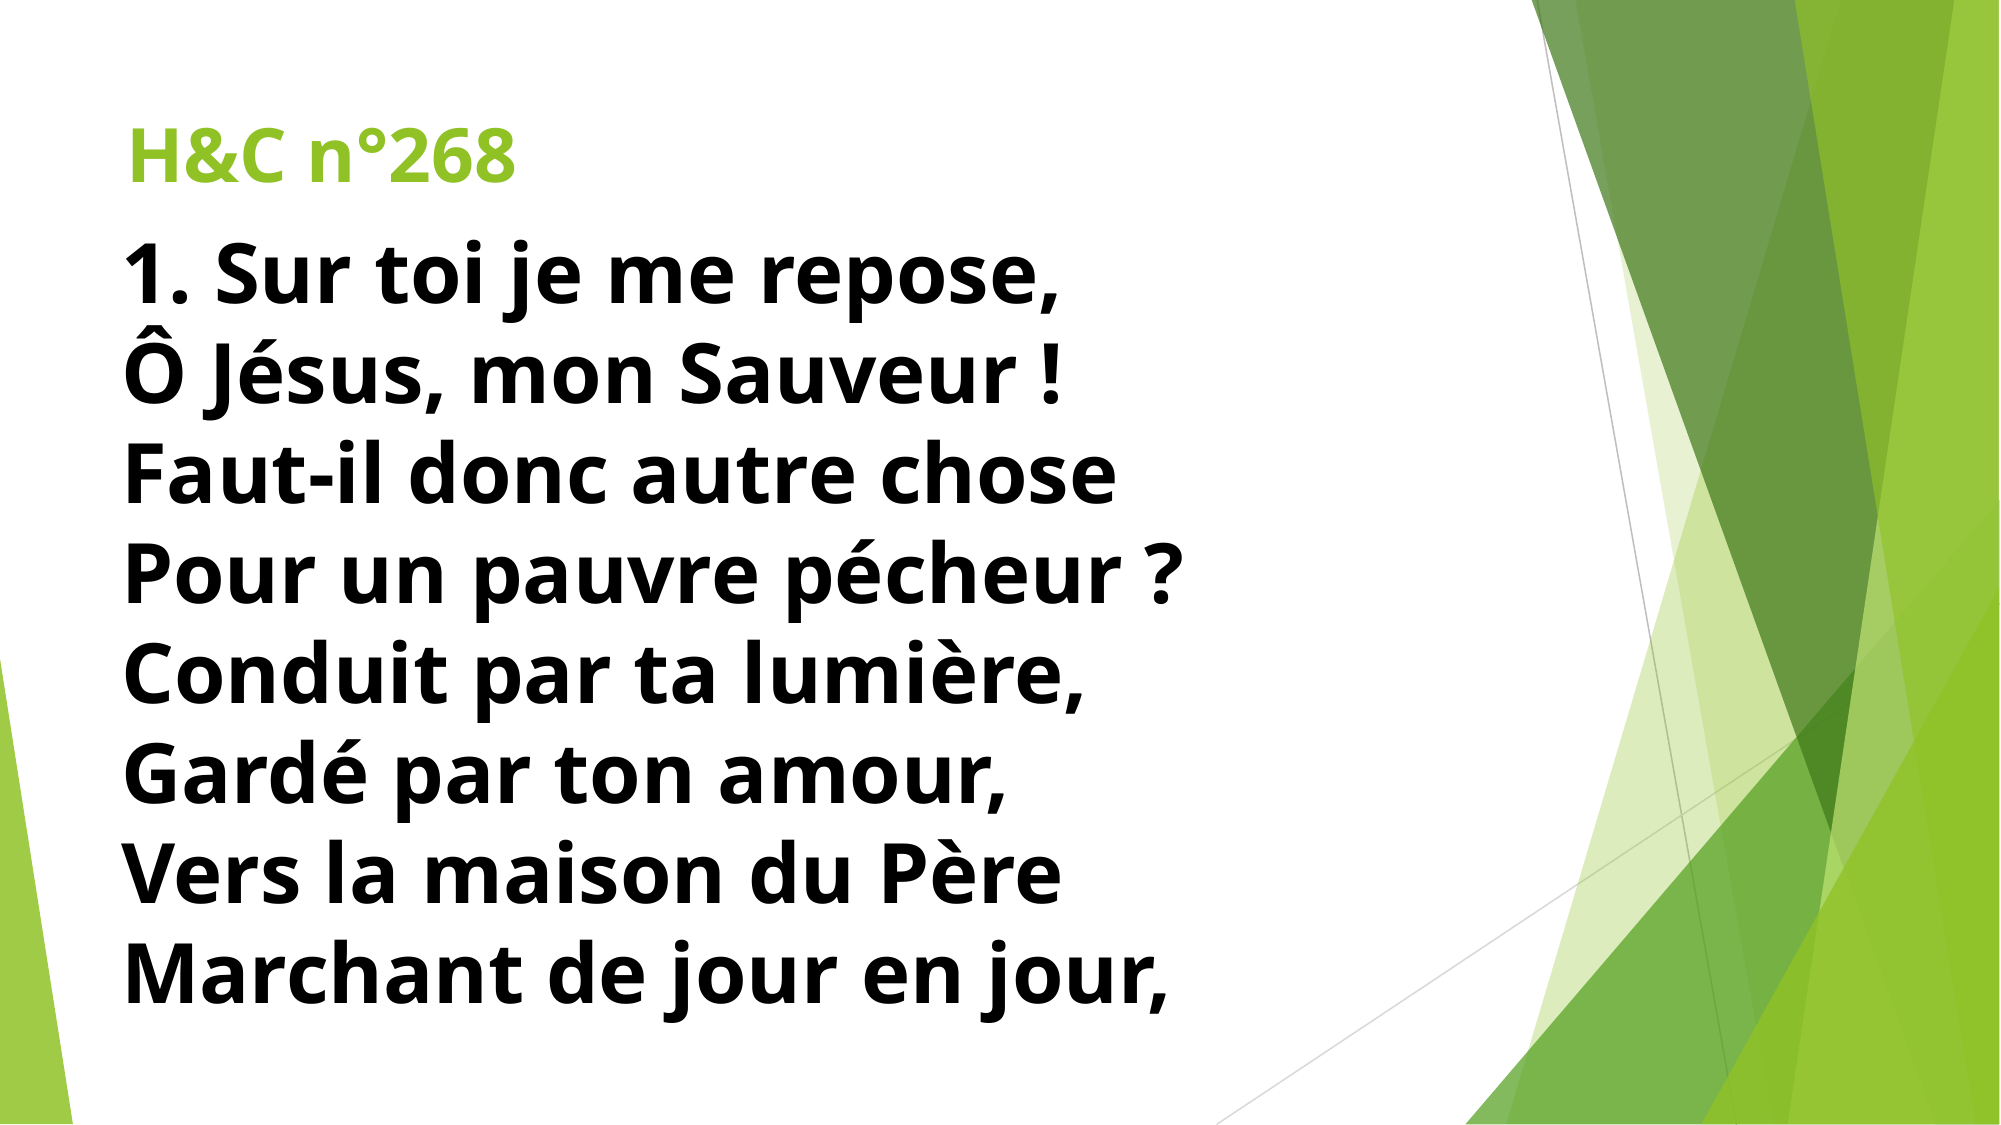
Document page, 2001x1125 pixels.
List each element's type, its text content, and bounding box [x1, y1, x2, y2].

text_box H&C n°268 [111, 99, 1522, 212]
text_box 1. Sur toi je me repose, Ô Jésus, mon Sauveur ! Faut-il donc autre chose Pour un pauvre pécheur ? Conduit par ta lumière, Gardé par ton amour, Vers la maison du Père Marchant de jour en jour, [106, 212, 1961, 1074]
